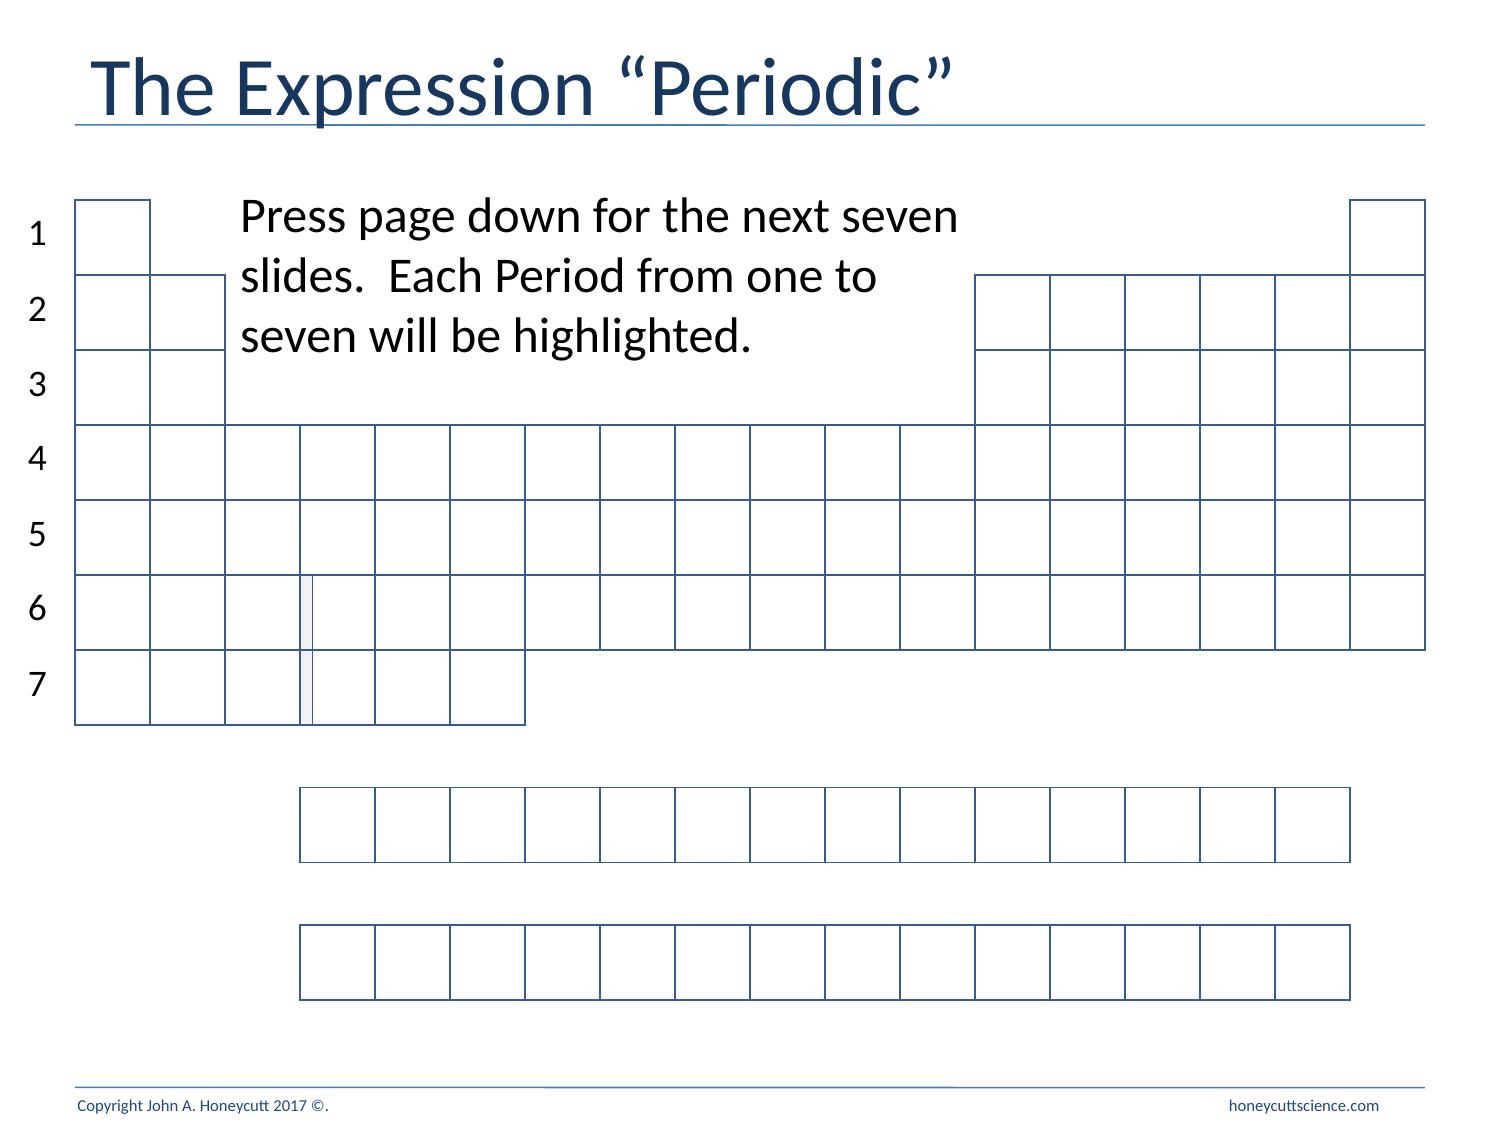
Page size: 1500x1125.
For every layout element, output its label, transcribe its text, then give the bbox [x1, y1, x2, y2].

text_box 5 [12, 501, 63, 563]
text_box 2 [12, 276, 63, 338]
text_box Press page down for the next seven slides. Each Period from one to seven will be highlighted. [224, 174, 975, 372]
text_box 7 [12, 651, 63, 713]
text_box 4 [12, 425, 63, 486]
text_box 1 [12, 200, 63, 261]
text_box 6 [12, 575, 63, 636]
title The Expression “Periodic” [75, 45, 1425, 121]
text_box 3 [12, 351, 63, 413]
